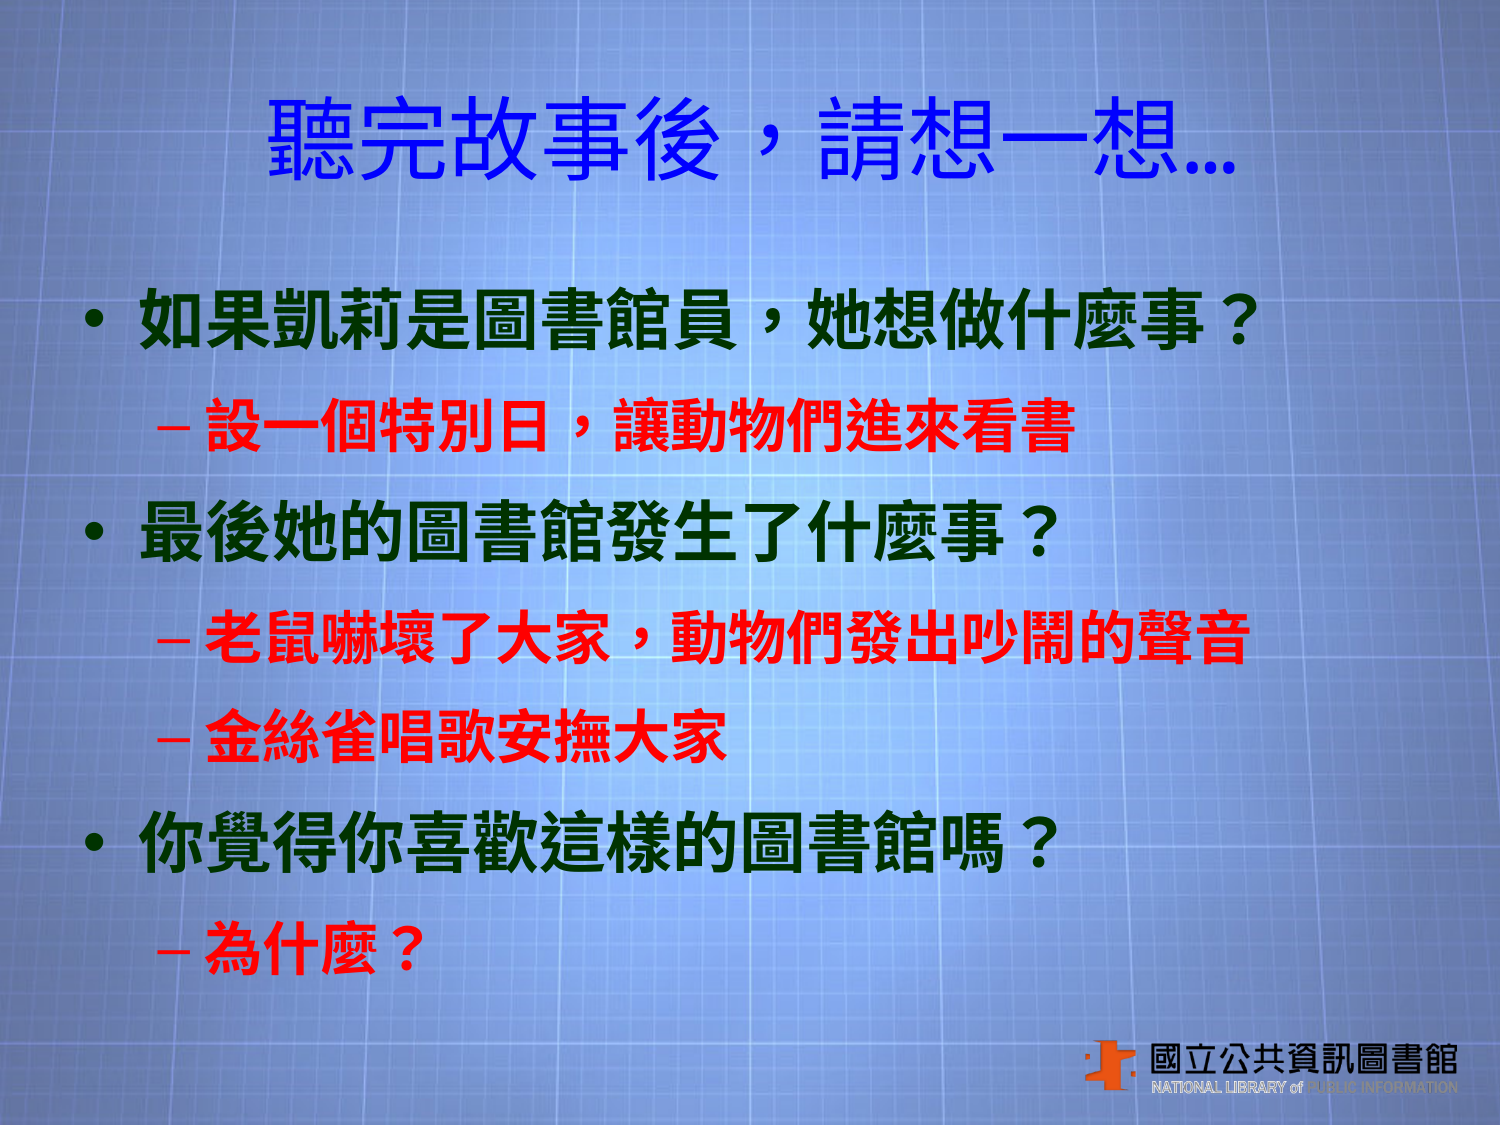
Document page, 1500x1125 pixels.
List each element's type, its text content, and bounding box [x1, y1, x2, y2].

text_box 聽完故事後，請想一想… [76, 42, 1427, 231]
picture [0, 0, 1500, 1125]
list 如果凱莉是圖書館員，她想做什麼事？ 設一個特別日，讓動物們進來看書 最後她的圖書館發生了什麼事？ 老鼠嚇壞了大家，動物們發出吵鬧的聲音 金絲雀唱歌安撫大家 你覺得你喜歡這樣的圖書館嗎？ 為什麼？ [75, 262, 1426, 1005]
